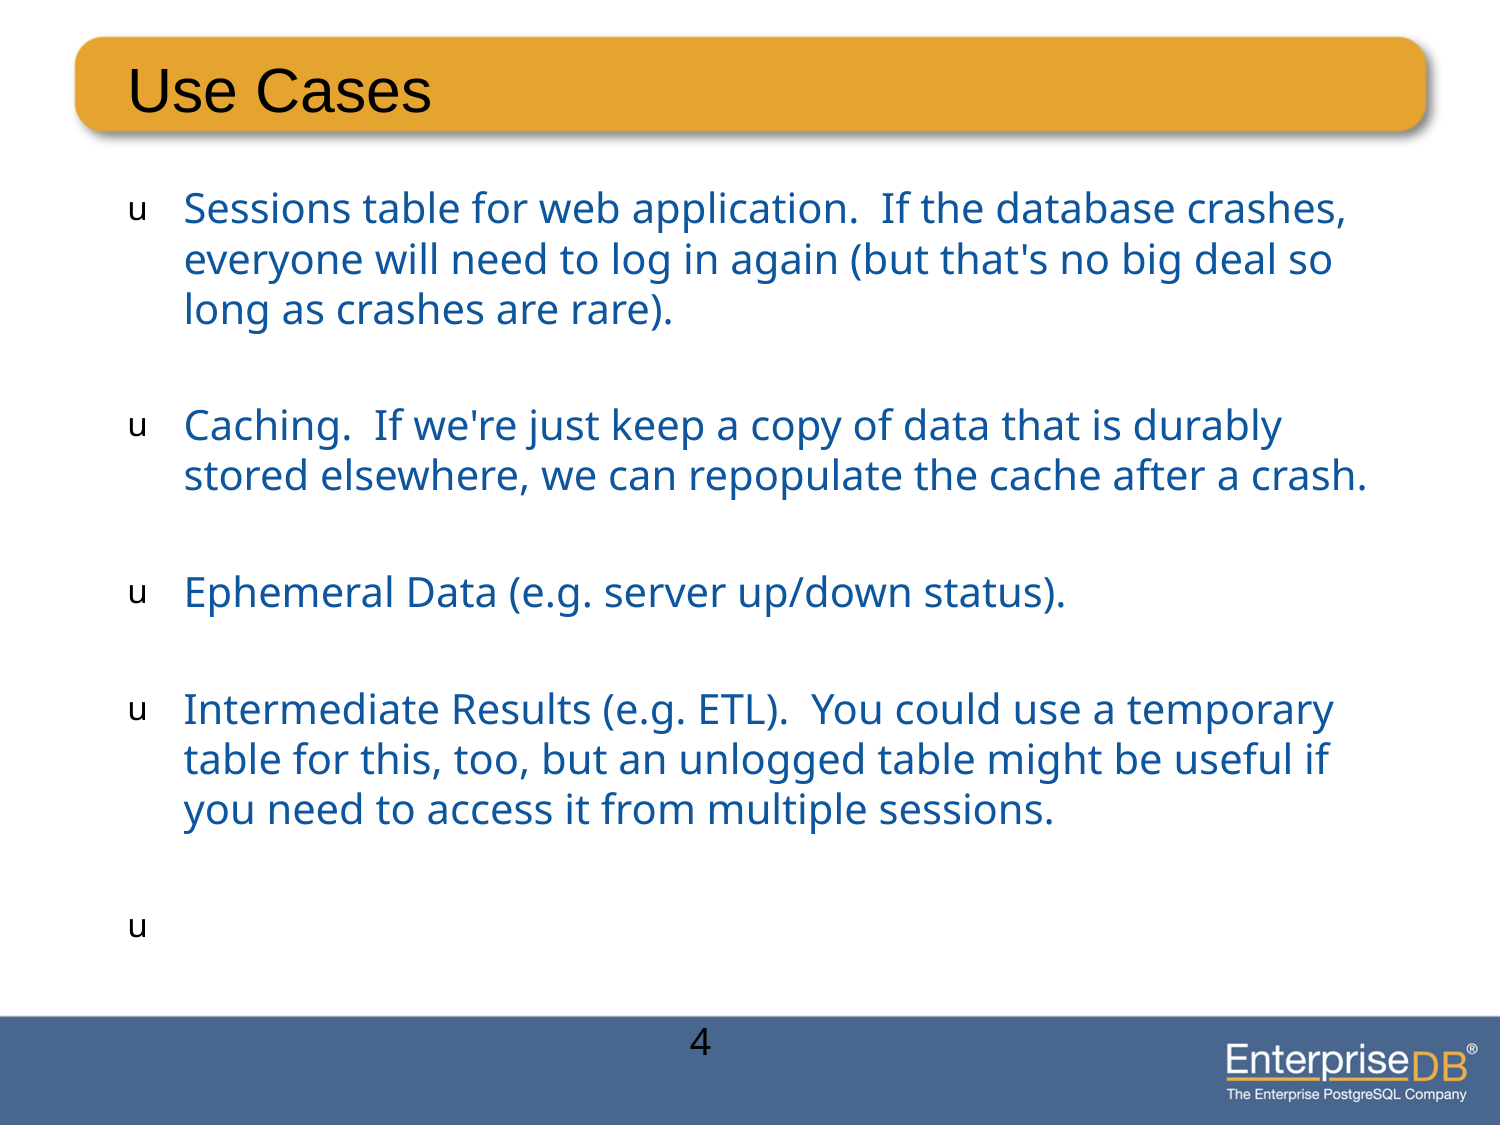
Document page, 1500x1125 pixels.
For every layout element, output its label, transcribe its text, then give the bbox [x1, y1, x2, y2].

picture [0, 0, 1500, 1125]
slide_number <number> [675, 1010, 825, 1125]
title Use Cases [112, 37, 1388, 138]
list Sessions table for web application. If the database crashes, everyone will need to log in again (but that's no big deal so long as crashes are rare). Caching. If we're just keep a copy of data that is durably stored elsewhere, we can repopulate the cache after a crash. Ephemeral Data (e.g. server up/down status). Intermediate Results (e.g. ETL). You could use a temporary table for this, too, but an unlogged table might be useful if you need to access it from multiple sessions. [112, 174, 1388, 963]
